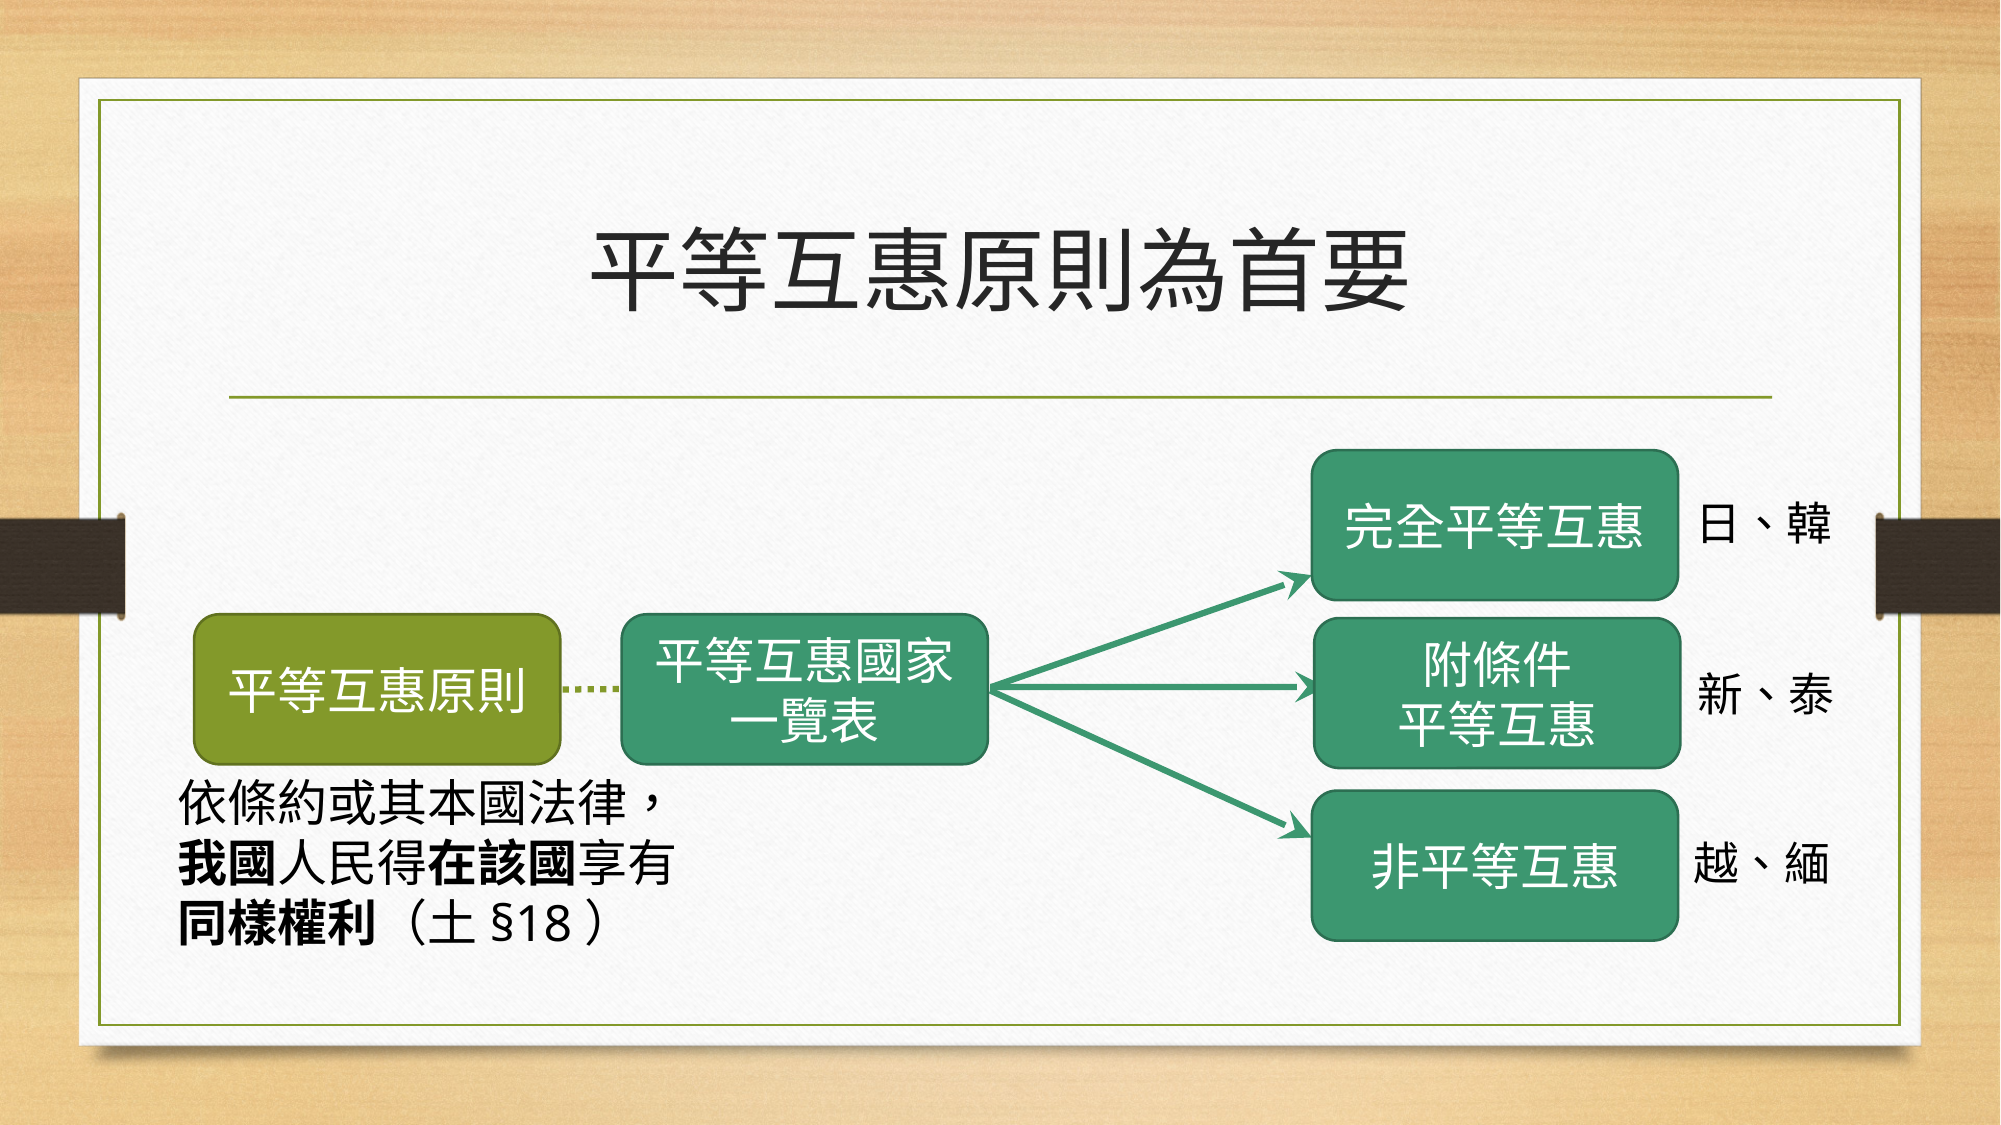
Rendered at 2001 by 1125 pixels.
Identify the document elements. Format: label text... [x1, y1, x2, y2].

text_box 完全平等互惠 [1311, 450, 1679, 601]
text_box 非平等互惠 [1311, 790, 1679, 941]
text_box 附條件 平等互惠 [1314, 618, 1681, 769]
text_box 日、韓 [1680, 486, 1872, 584]
text_box 越、緬 [1678, 827, 1869, 983]
text_box 新、泰 [1682, 658, 1874, 815]
text_box 平等互惠原則 [194, 614, 561, 764]
picture [0, 0, 2001, 1125]
text_box 平等互惠國家一覽表 [621, 614, 988, 765]
title 平等互惠原則為首要 [212, 161, 1788, 375]
text_box 依條約或其本國法律， 我國人民得在該國享有 同樣權利（土§18） [162, 764, 693, 960]
